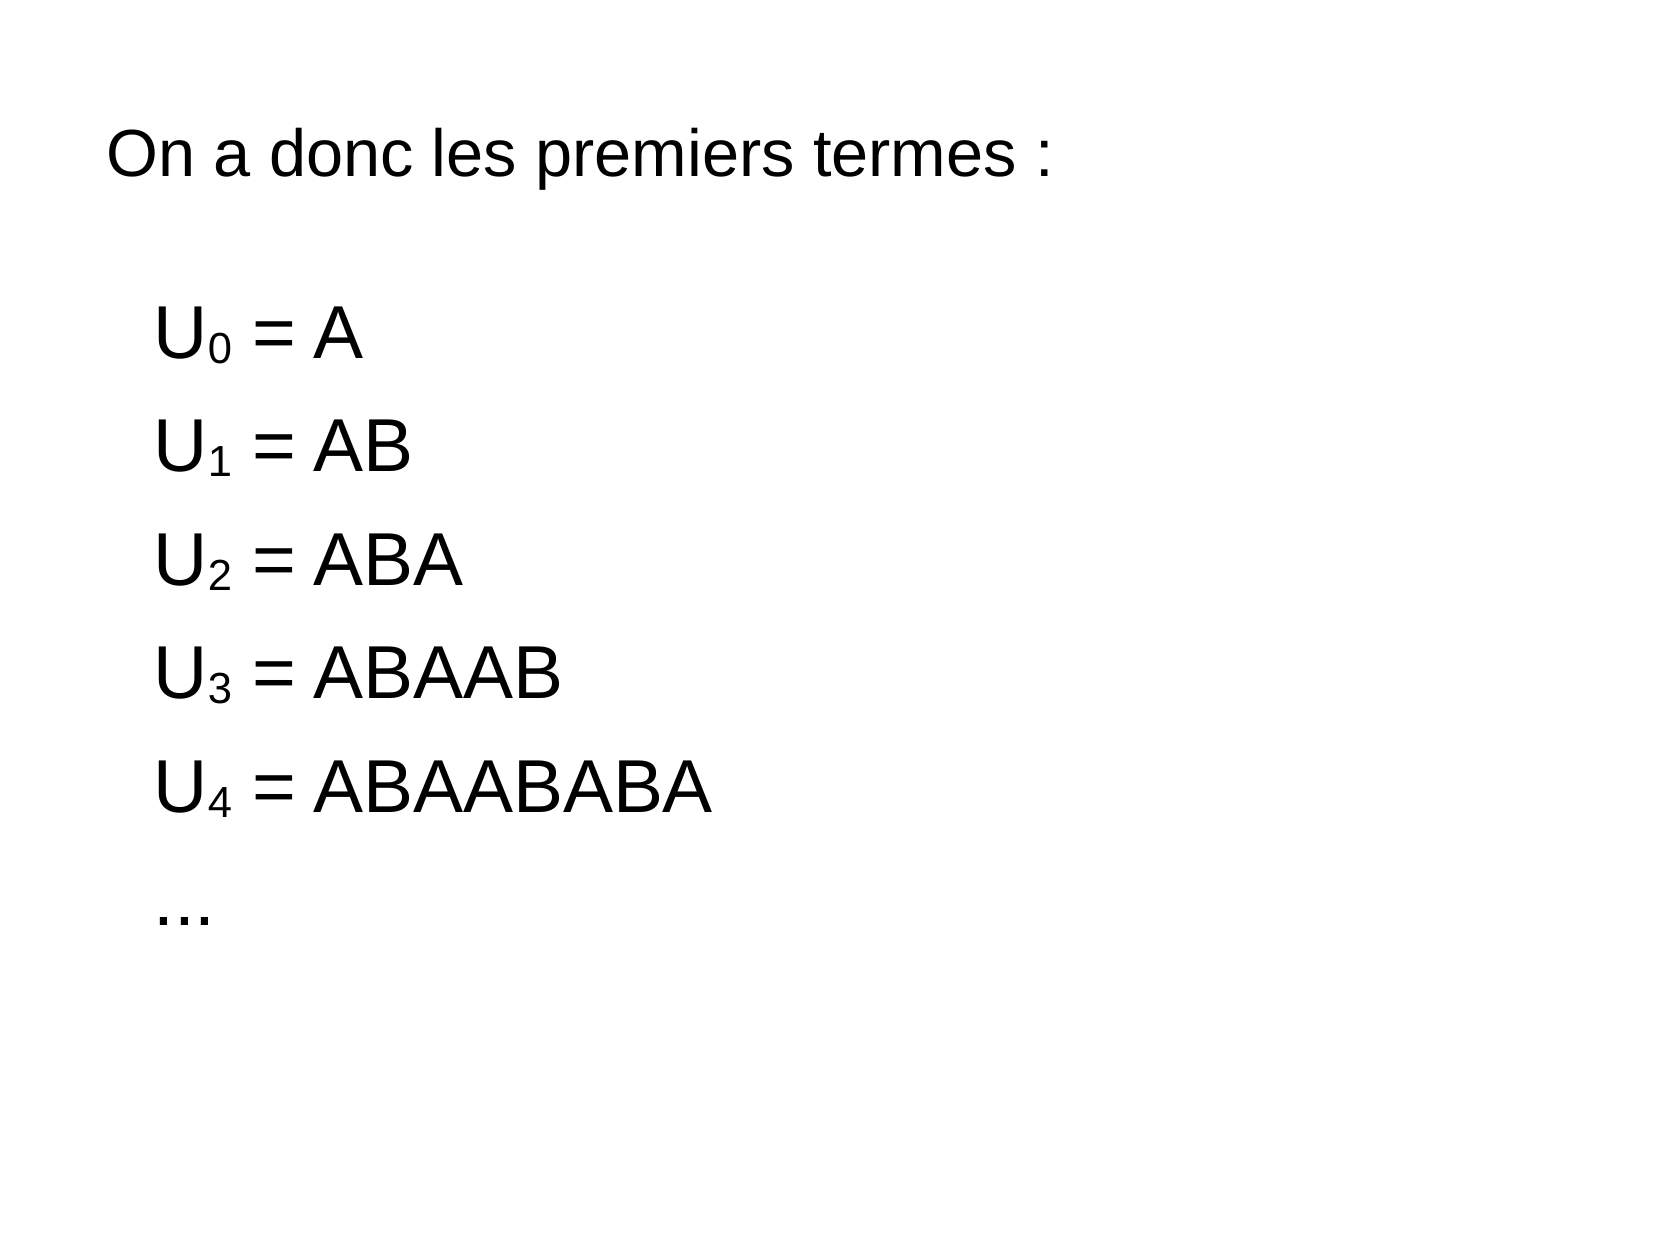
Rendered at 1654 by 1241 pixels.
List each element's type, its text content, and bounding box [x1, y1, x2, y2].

list U0 = A U1 = AB U2 = ABA U3 = ABAAB U4 = ABAABABA ... [82, 290, 1571, 1109]
title On a donc les premiers termes : [82, 49, 1571, 257]
